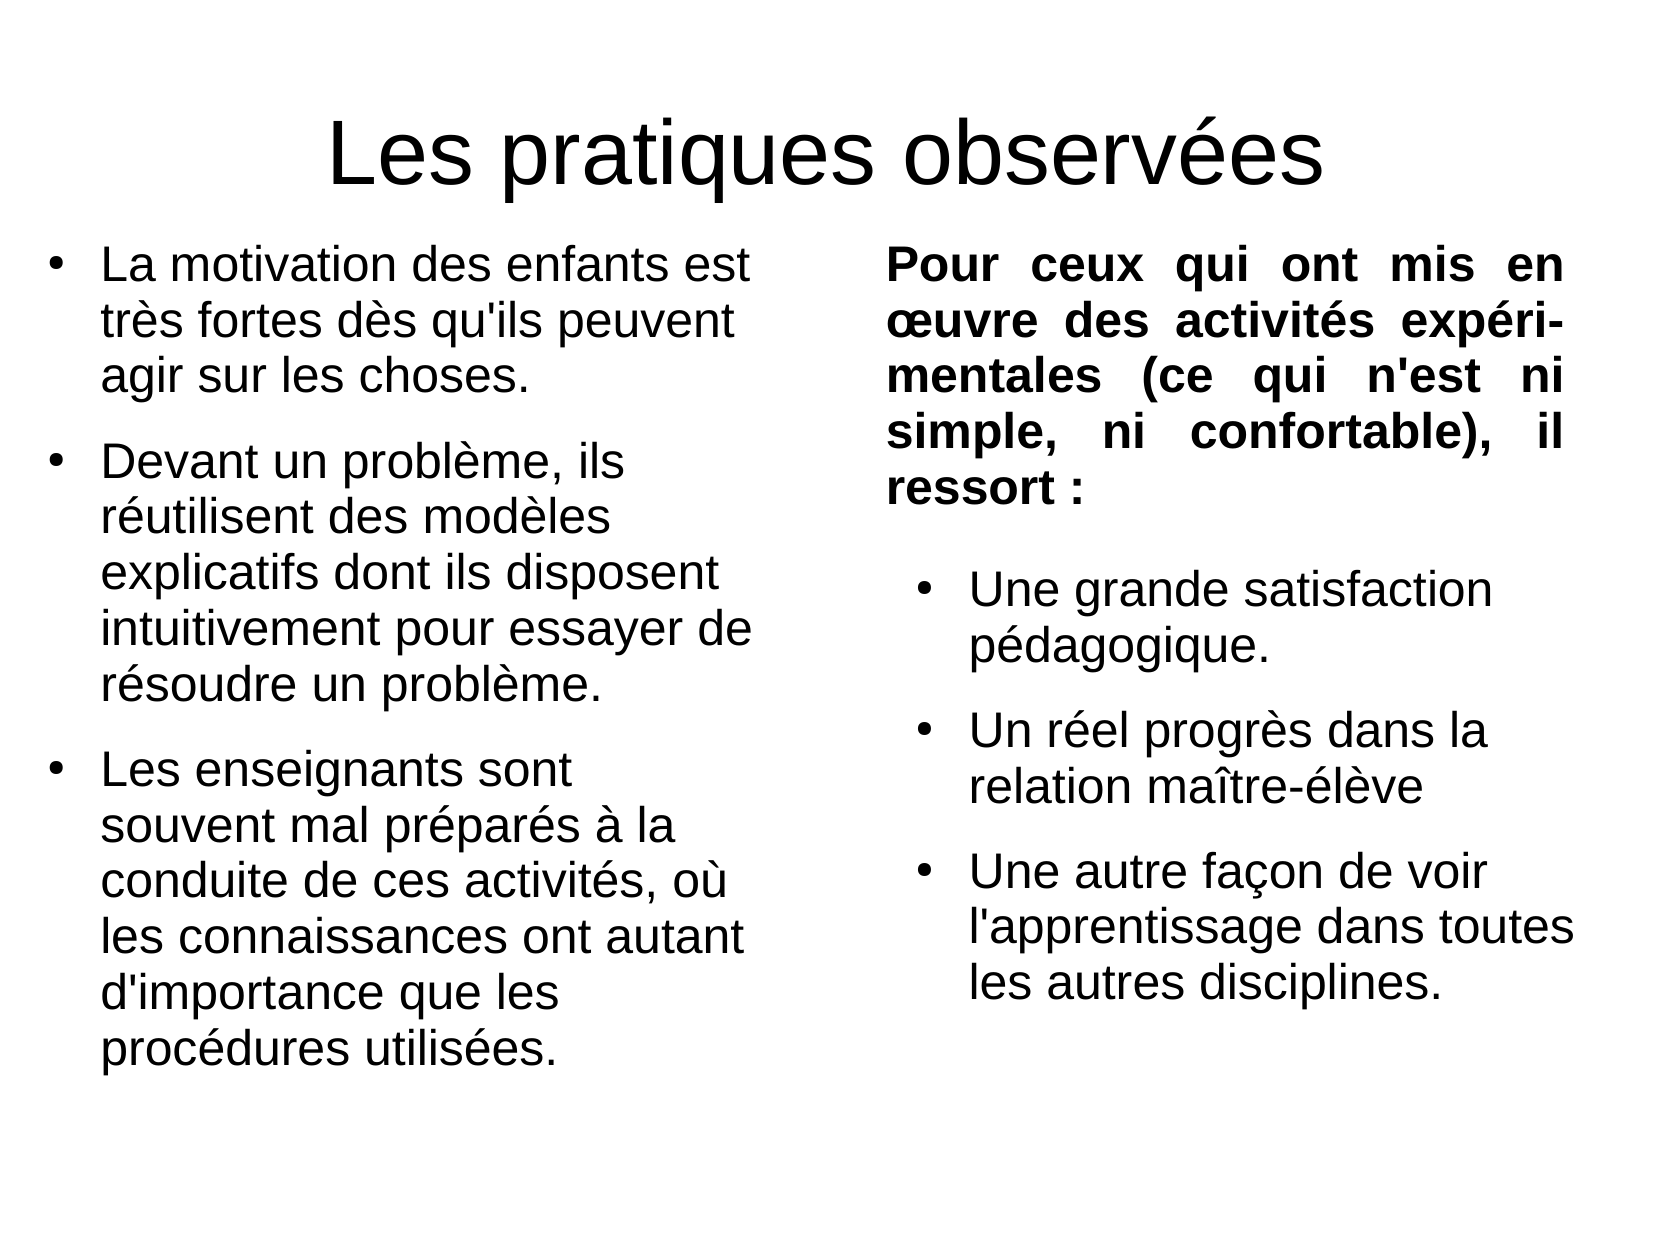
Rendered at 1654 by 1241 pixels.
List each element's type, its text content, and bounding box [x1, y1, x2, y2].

title Les pratiques observées [82, 49, 1571, 257]
list La motivation des enfants est très fortes dès qu'ils peuvent agir sur les choses. Devant un problème, ils réutilisent des modèles explicatifs dont ils disposent intuitivement pour essayer de résoudre un problème. Les enseignants sont souvent mal préparés à la conduite de ces activités, où les connaissances ont autant d'importance que les procédures utilisées. [29, 236, 756, 1076]
text_box Pour ceux qui ont mis en œuvre des activités expéri-mentales (ce qui n'est ni simple, ni confortable), il ressort : [885, 236, 1565, 522]
list Une grande satisfaction pédagogique. Un réel progrès dans la relation maître-élève Une autre façon de voir l'apprentissage dans toutes les autres disciplines. [897, 561, 1625, 1070]
